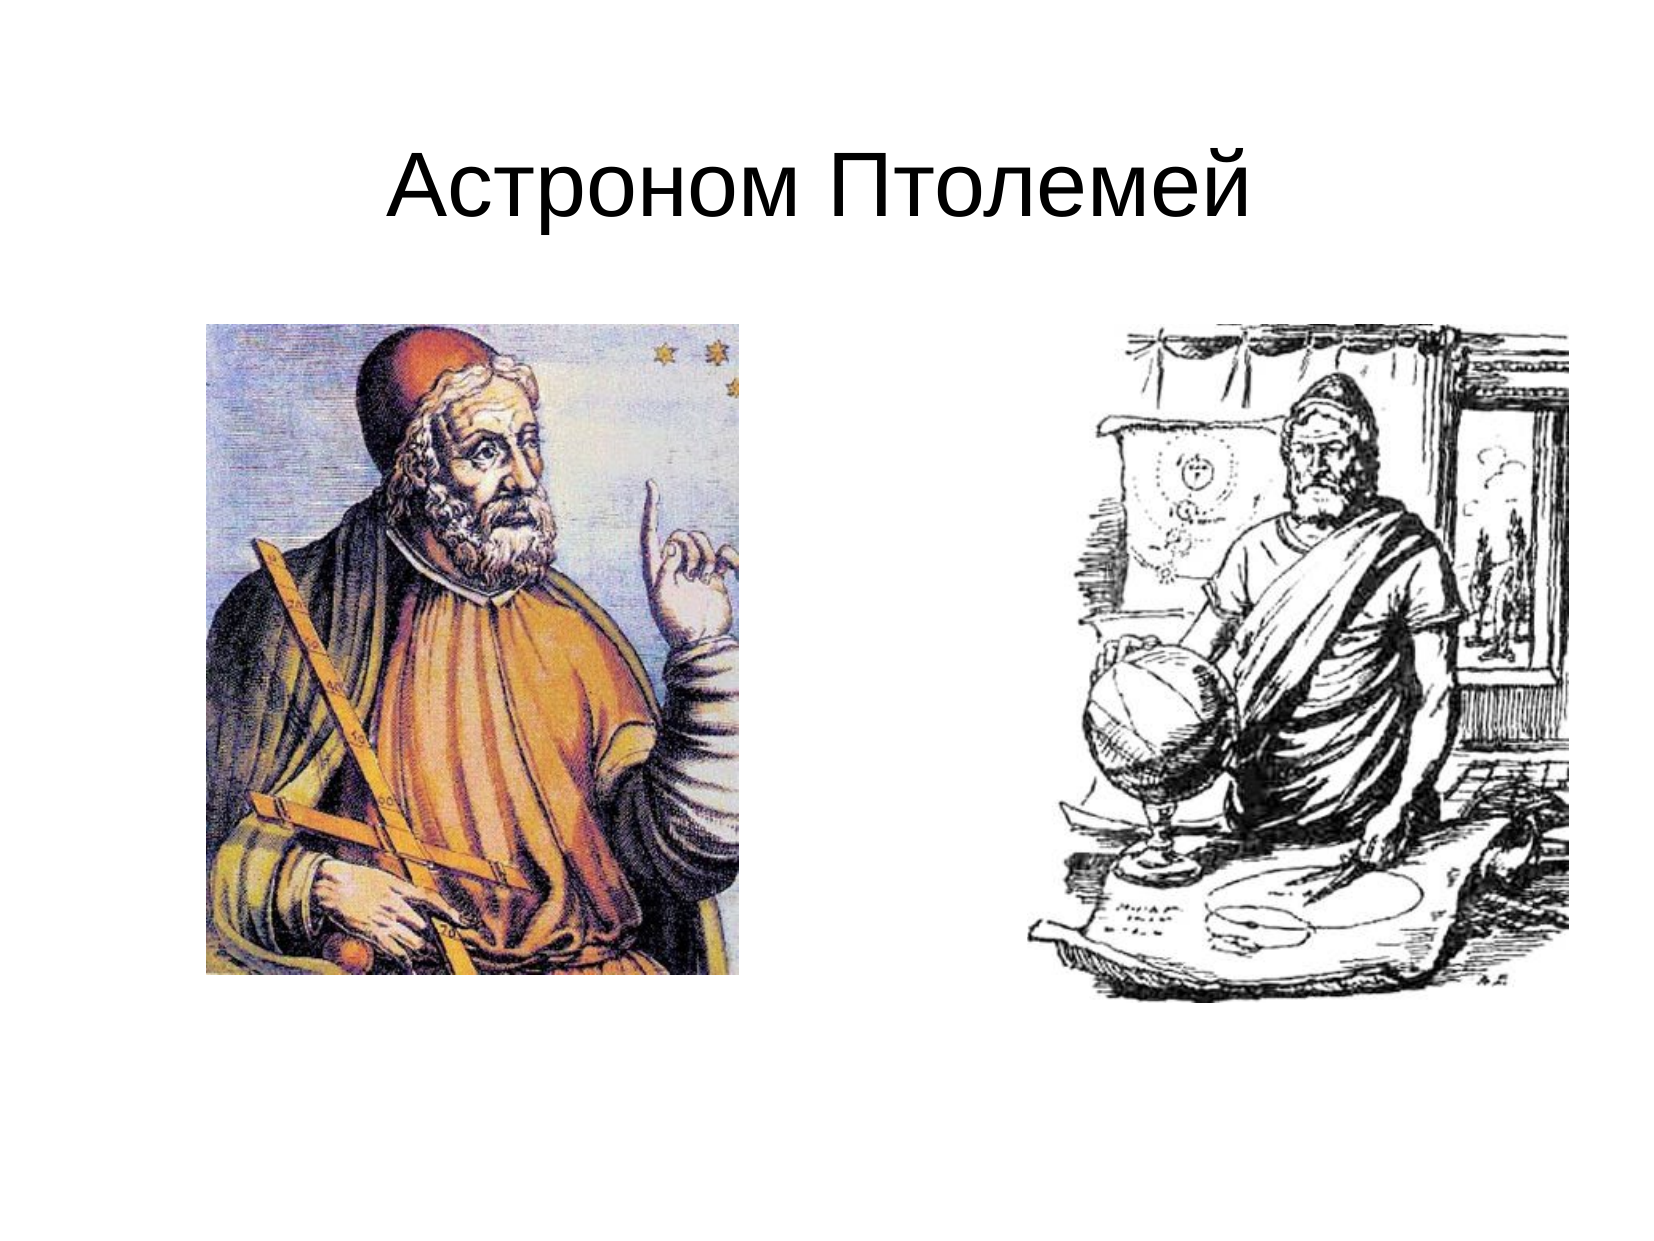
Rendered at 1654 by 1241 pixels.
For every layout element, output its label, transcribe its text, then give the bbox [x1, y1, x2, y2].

title Астроном Птолемей [88, 88, 1577, 281]
picture [1027, 324, 1569, 1003]
picture [206, 324, 739, 975]
